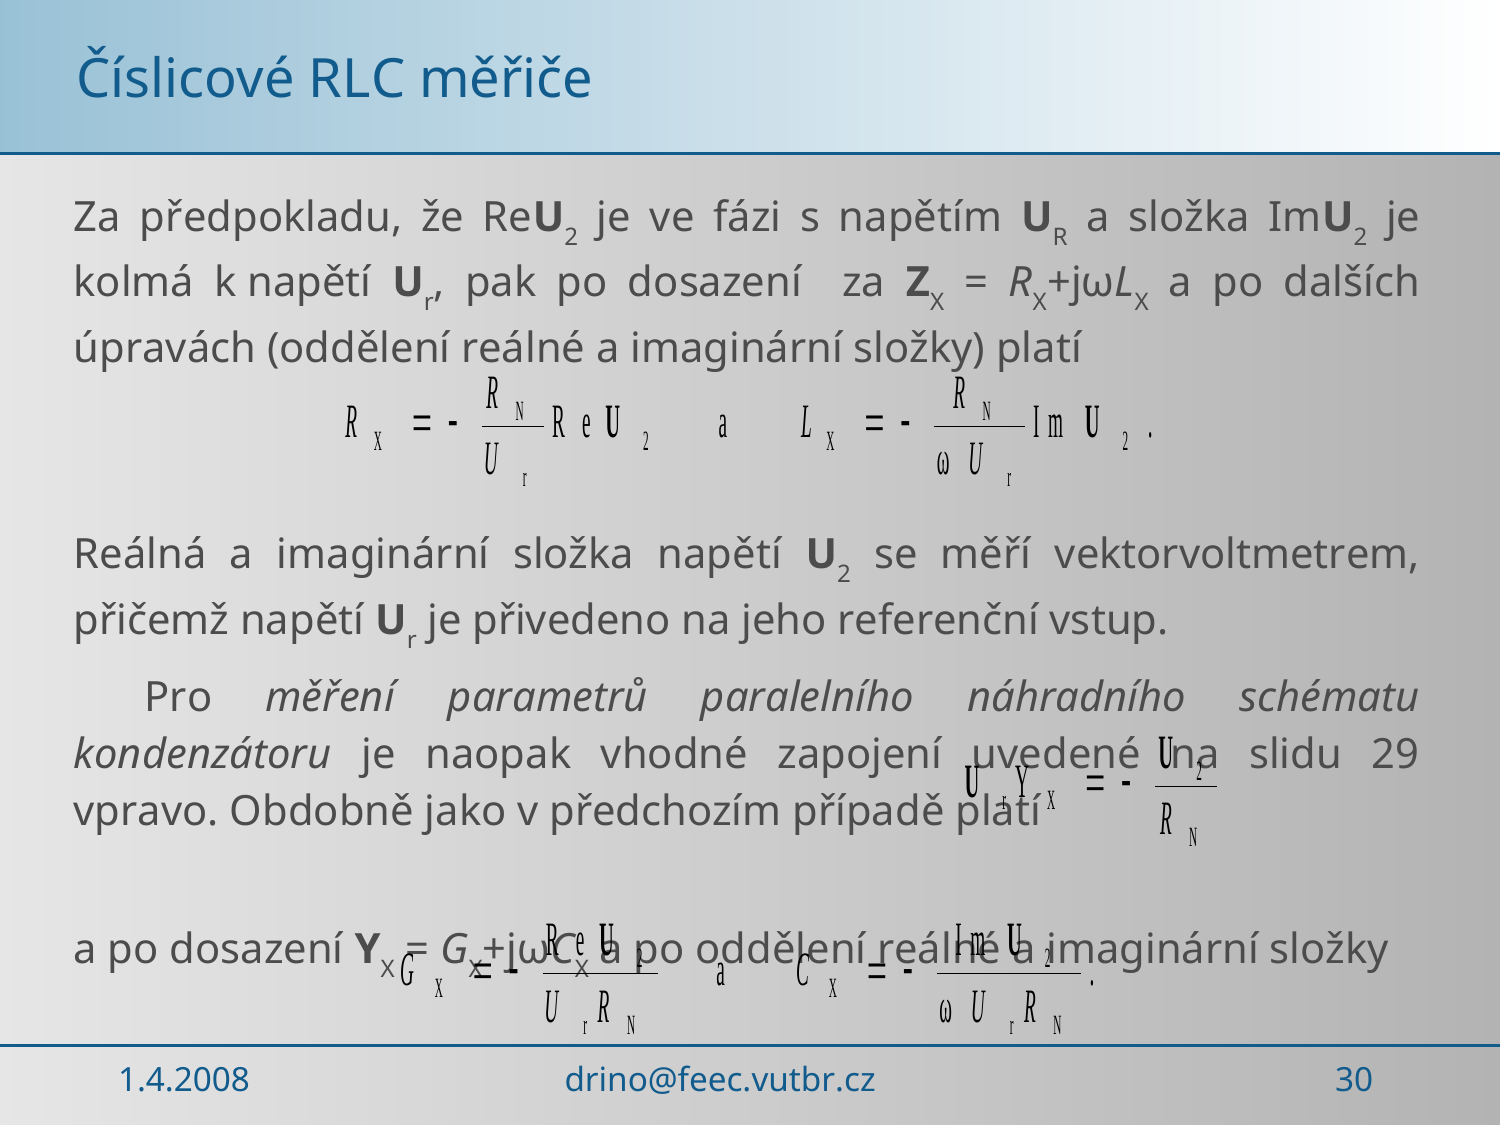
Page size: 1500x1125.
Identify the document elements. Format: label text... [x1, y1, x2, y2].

text_box drino@feec.vutbr.cz [454, 1049, 987, 1125]
text_box Za předpokladu, že ReU2 je ve fázi s napětím UR a složka ImU2 je kolmá k napětí Ur, pak po dosazení za ZX = RX+jωLX a po dalších úpravách (oddělení reálné a imaginární složky) platí Reálná a imaginární složka napětí U2 se měří vektorvoltmetrem, přičemž napětí Ur je přivedeno na jeho referenční vstup. Pro měření parametrů paralelního náhradního schématu kondenzátoru je naopak vhodné zapojení uvedené na slidu 29 vpravo. Obdobně jako v předchozím případě platí a po dosazení YX = GX+jωCX a po oddělení reálné a imaginární složky [59, 178, 1442, 992]
title Číslicové RLC měřiče [0, 0, 1500, 152]
picture [336, 362, 1164, 498]
picture [394, 909, 1106, 1046]
text_box 17 [1075, 1049, 1388, 1125]
picture [957, 721, 1229, 858]
text_box 1.4.2008 [103, 1049, 432, 1125]
